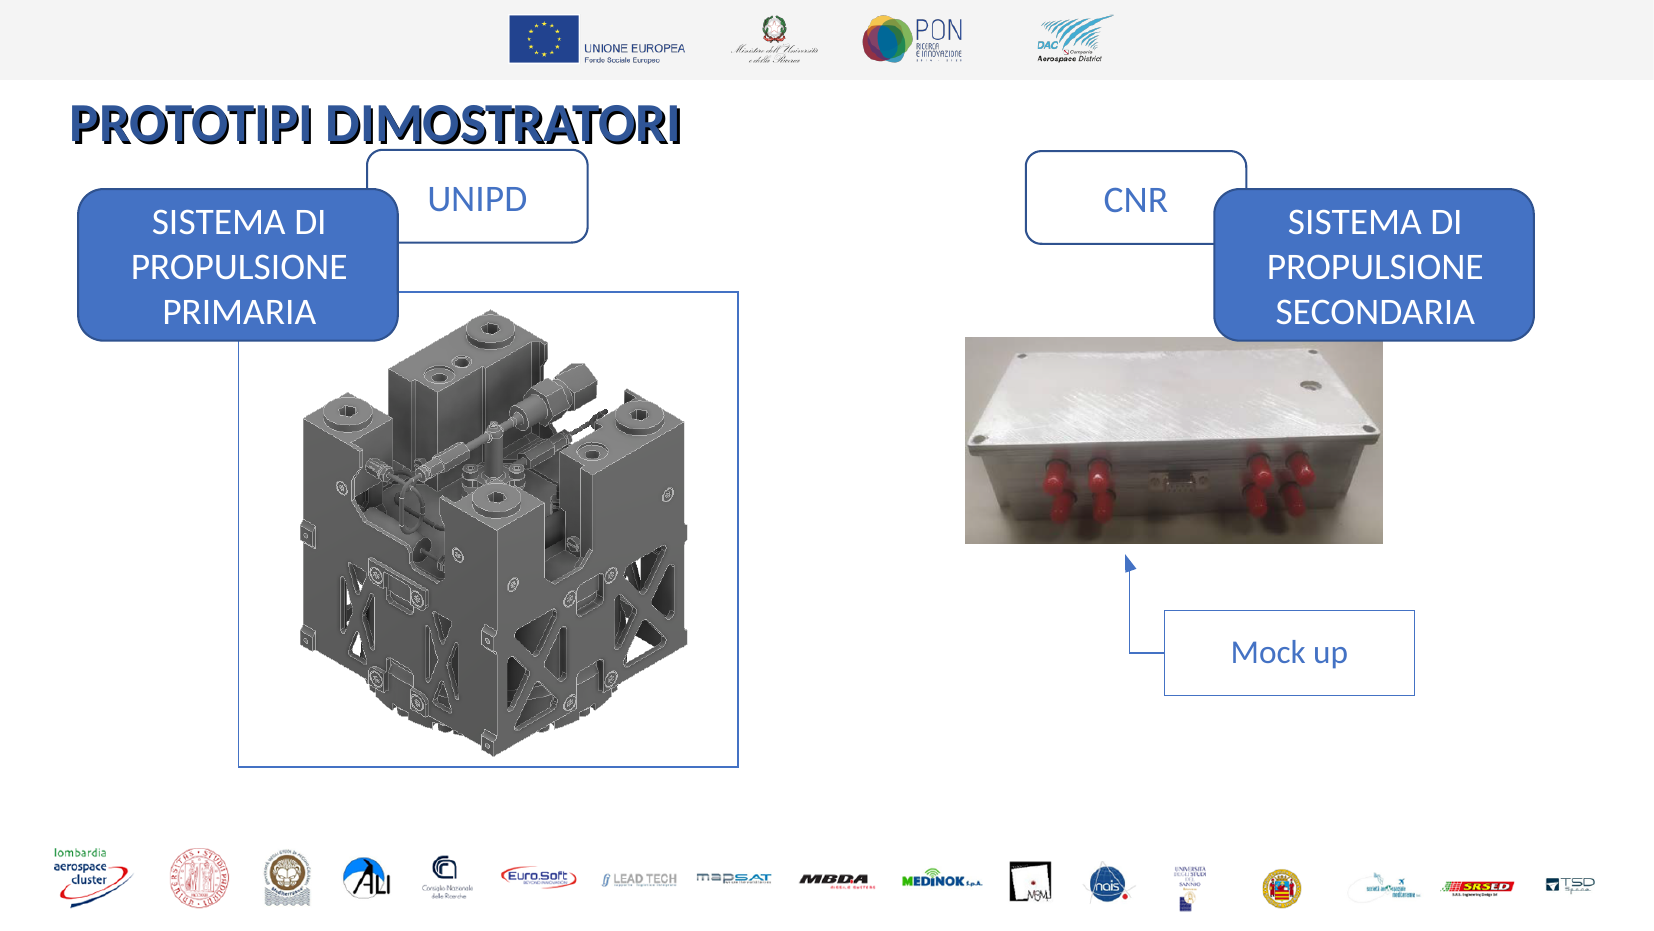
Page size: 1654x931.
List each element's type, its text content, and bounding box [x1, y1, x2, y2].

picture [0, 0, 1654, 80]
picture [54, 848, 1595, 931]
text_box SISTEMA DI PROPULSIONE PRIMARIA [79, 189, 400, 341]
text_box UNIPD [367, 162, 588, 243]
text_box Mock up [1215, 622, 1369, 679]
text_box CNR [1025, 162, 1247, 244]
text_box SISTEMA DI PROPULSIONE SECONDARIA [1215, 189, 1536, 341]
picture [956, 325, 1392, 555]
text_box PROTOTIPI DIMOSTRATORI [54, 79, 1392, 162]
picture [239, 292, 738, 767]
